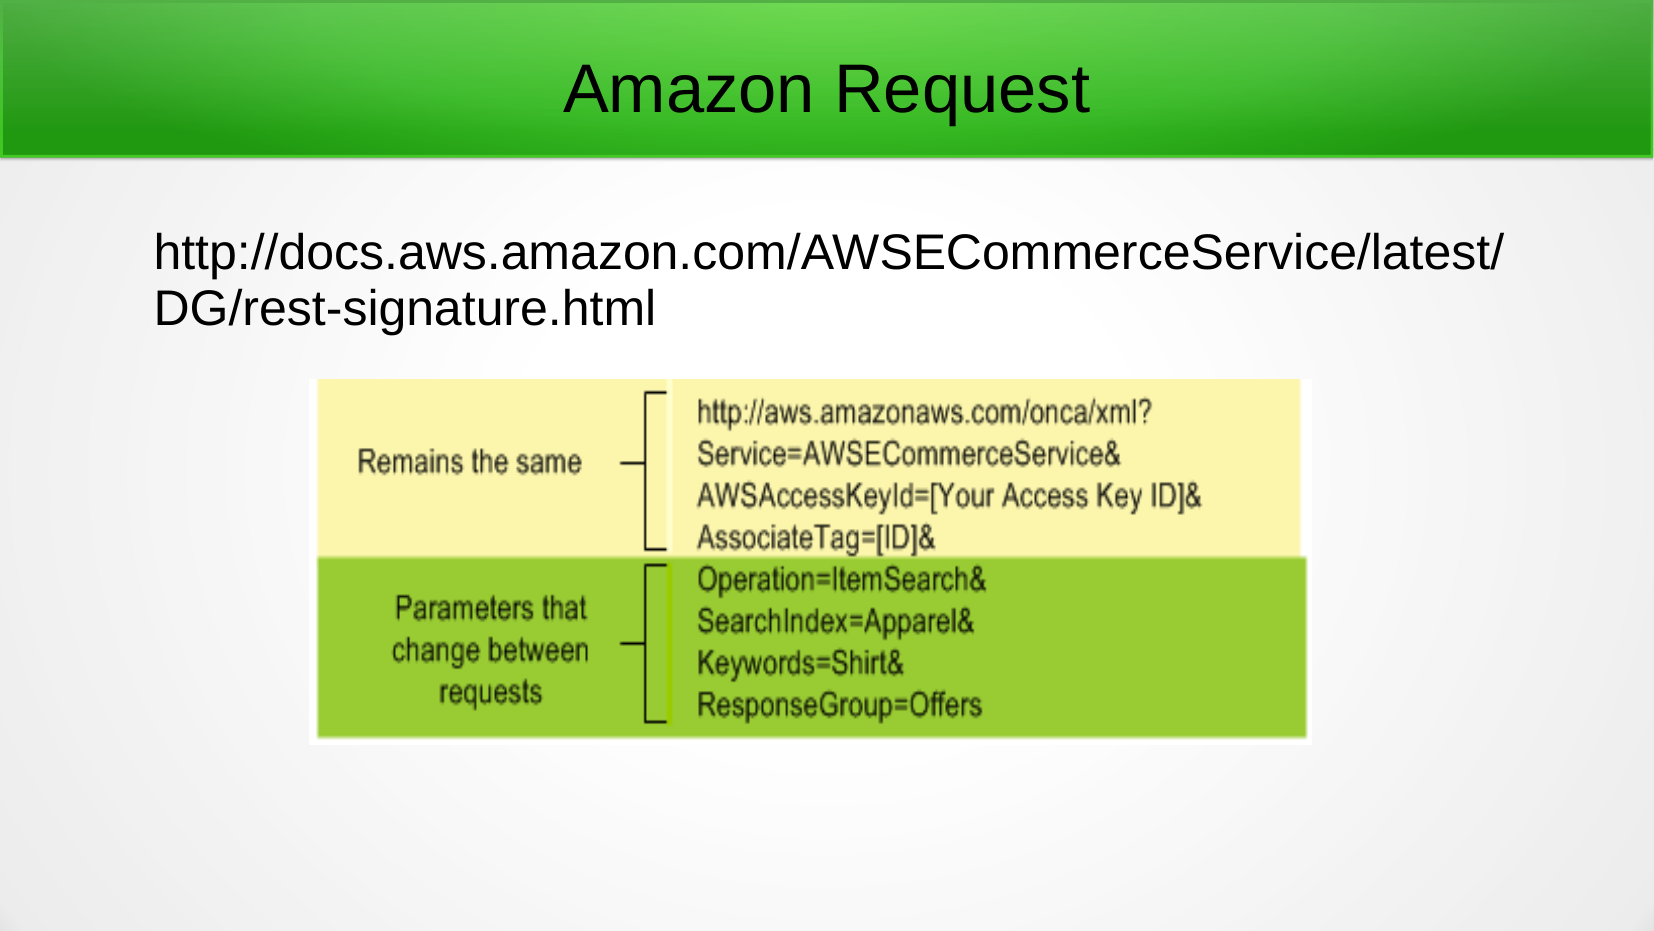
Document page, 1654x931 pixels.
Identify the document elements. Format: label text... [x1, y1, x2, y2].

list http://docs.aws.amazon.com/AWSECommerceService/latest/DG/rest-signature.html [82, 224, 1571, 764]
picture [309, 379, 1312, 745]
title Amazon Request [82, 35, 1571, 142]
